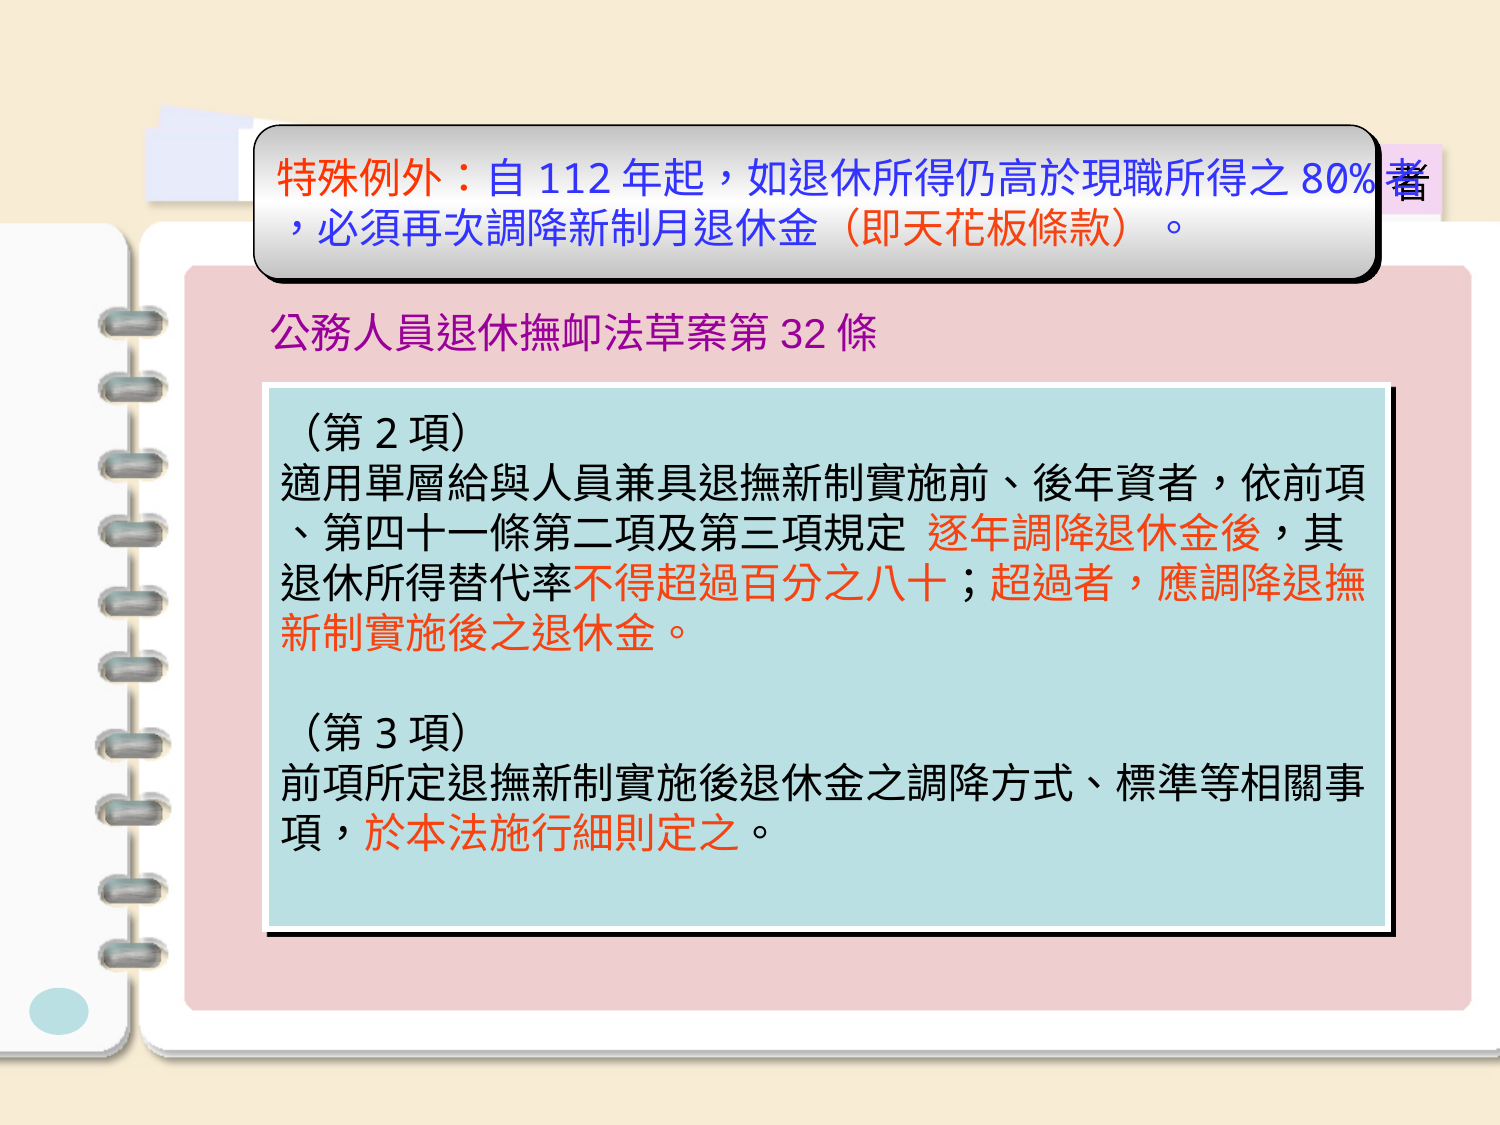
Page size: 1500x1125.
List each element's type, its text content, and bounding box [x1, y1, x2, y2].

text_box （第2項） 適用單層給與人員兼具退撫新制實施前、後年資者，依前項 、第四十一條第二項及第三項規定 逐年調降退休金後，其 退休所得替代率不得超過百分之八十；超過者，應調降退撫 新制實施後之退休金。 （第3項） 前項所定退撫新制實施後退休金之調降方式、標準等相關事 項，於本法施行細則定之。 [266, 385, 1388, 929]
text_box [29, 987, 89, 1035]
title 公務人員退休撫卹法草案第32條 [254, 290, 1152, 374]
text_box 特殊例外：自112年起，如退休所得仍高於現職所得之80%者 ，必須再次調降新制月退休金（即天花板條款）。 [253, 125, 1376, 279]
